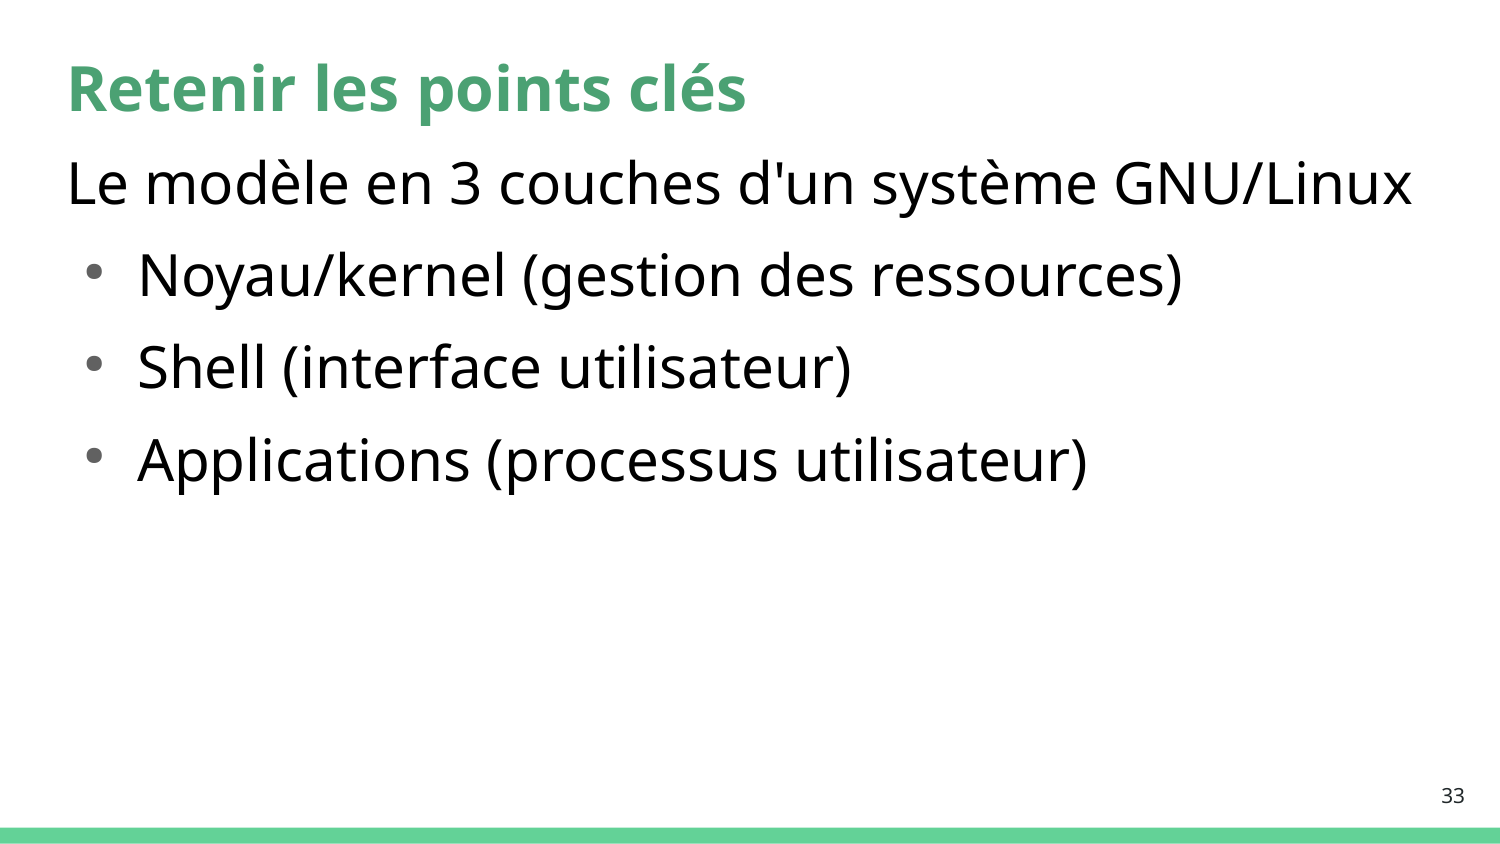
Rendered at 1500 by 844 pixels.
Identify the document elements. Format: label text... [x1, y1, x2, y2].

slide_number <numéro> [1389, 764, 1480, 830]
list Le modèle en 3 couches d'un système GNU/Linux Noyau/kernel (gestion des ressources) Shell (interface utilisateur) Applications (processus utilisateur) [51, 120, 1447, 827]
title Retenir les points clés [51, 23, 1449, 117]
